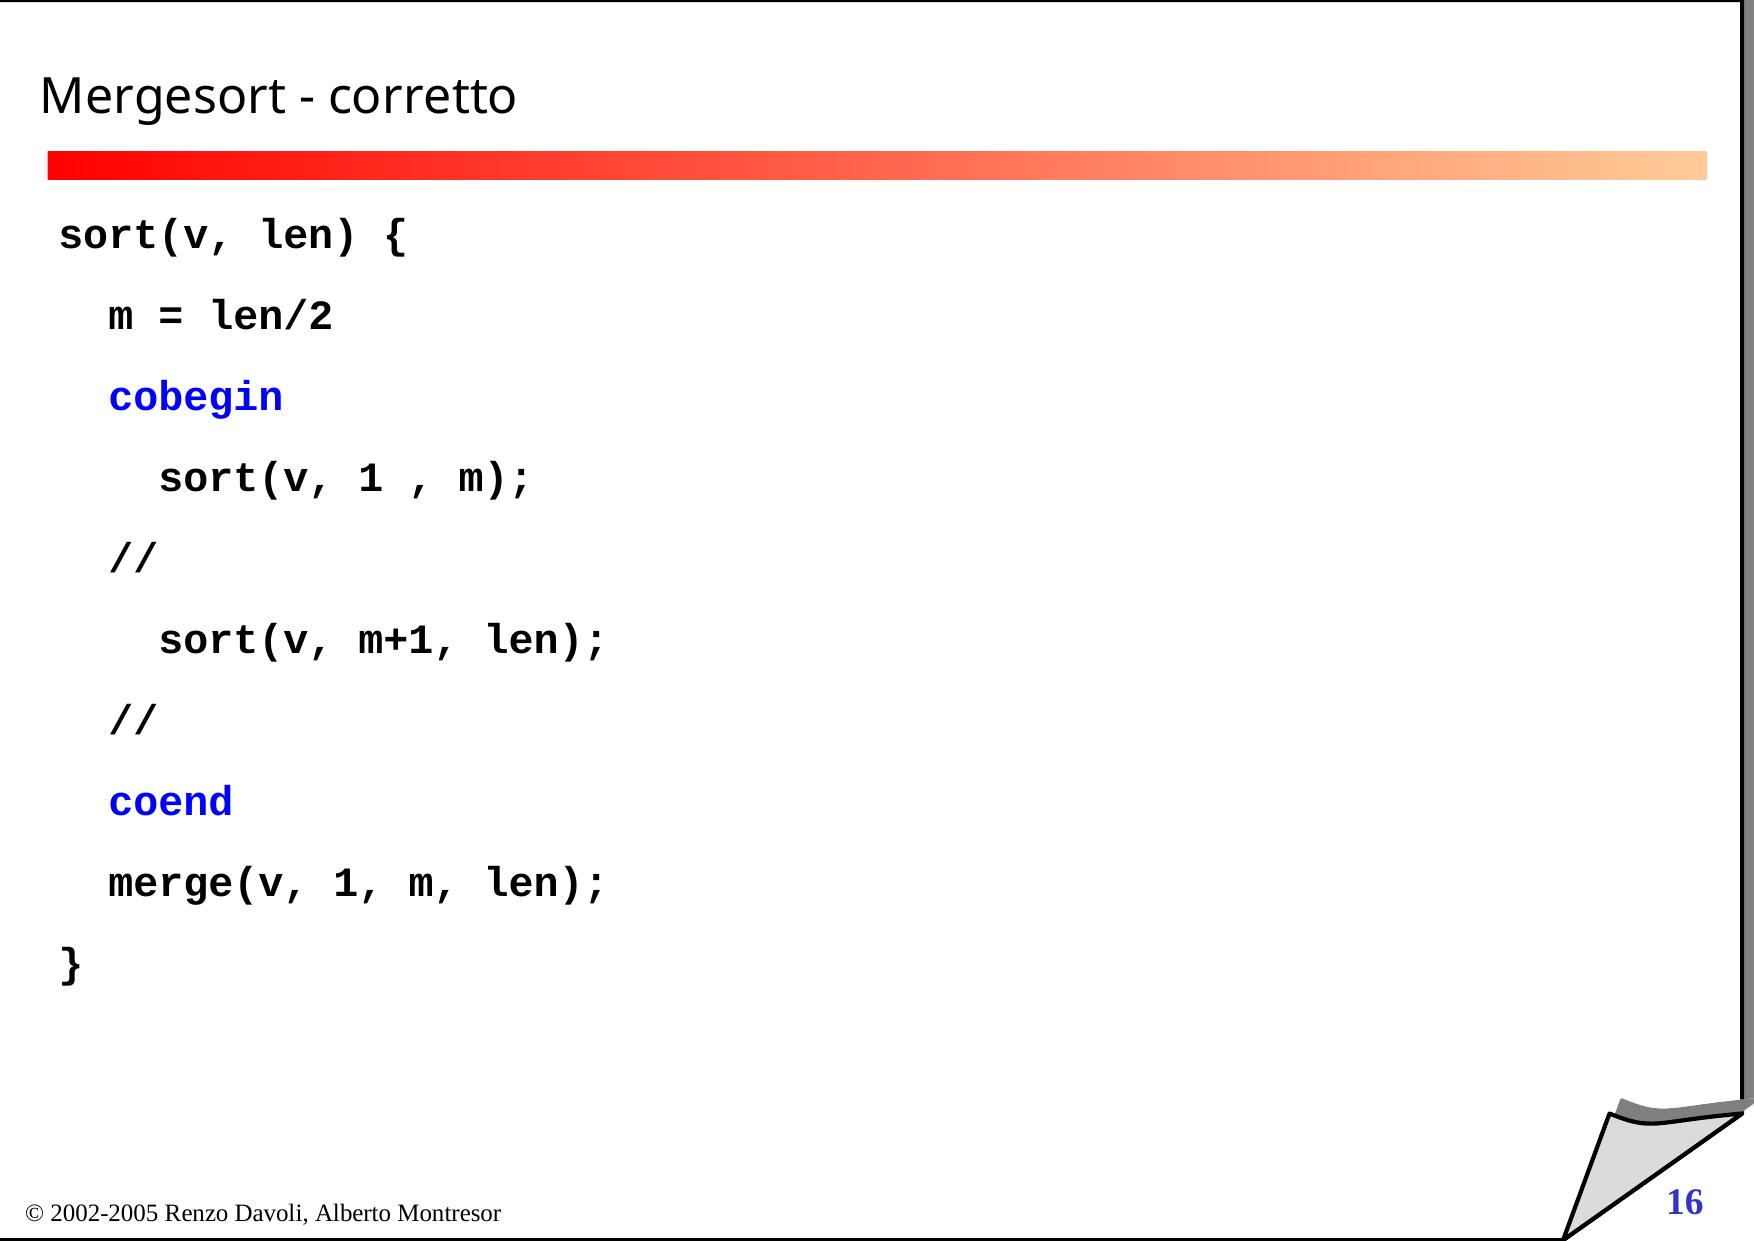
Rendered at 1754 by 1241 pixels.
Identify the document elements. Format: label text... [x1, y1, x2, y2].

title Mergesort - corretto [39, 49, 1713, 144]
list sort(v, len) { m = len/2 cobegin sort(v, 1 , m); // sort(v, m+1, len); // coend merge(v, 1, m, len); } [58, 206, 1696, 1073]
